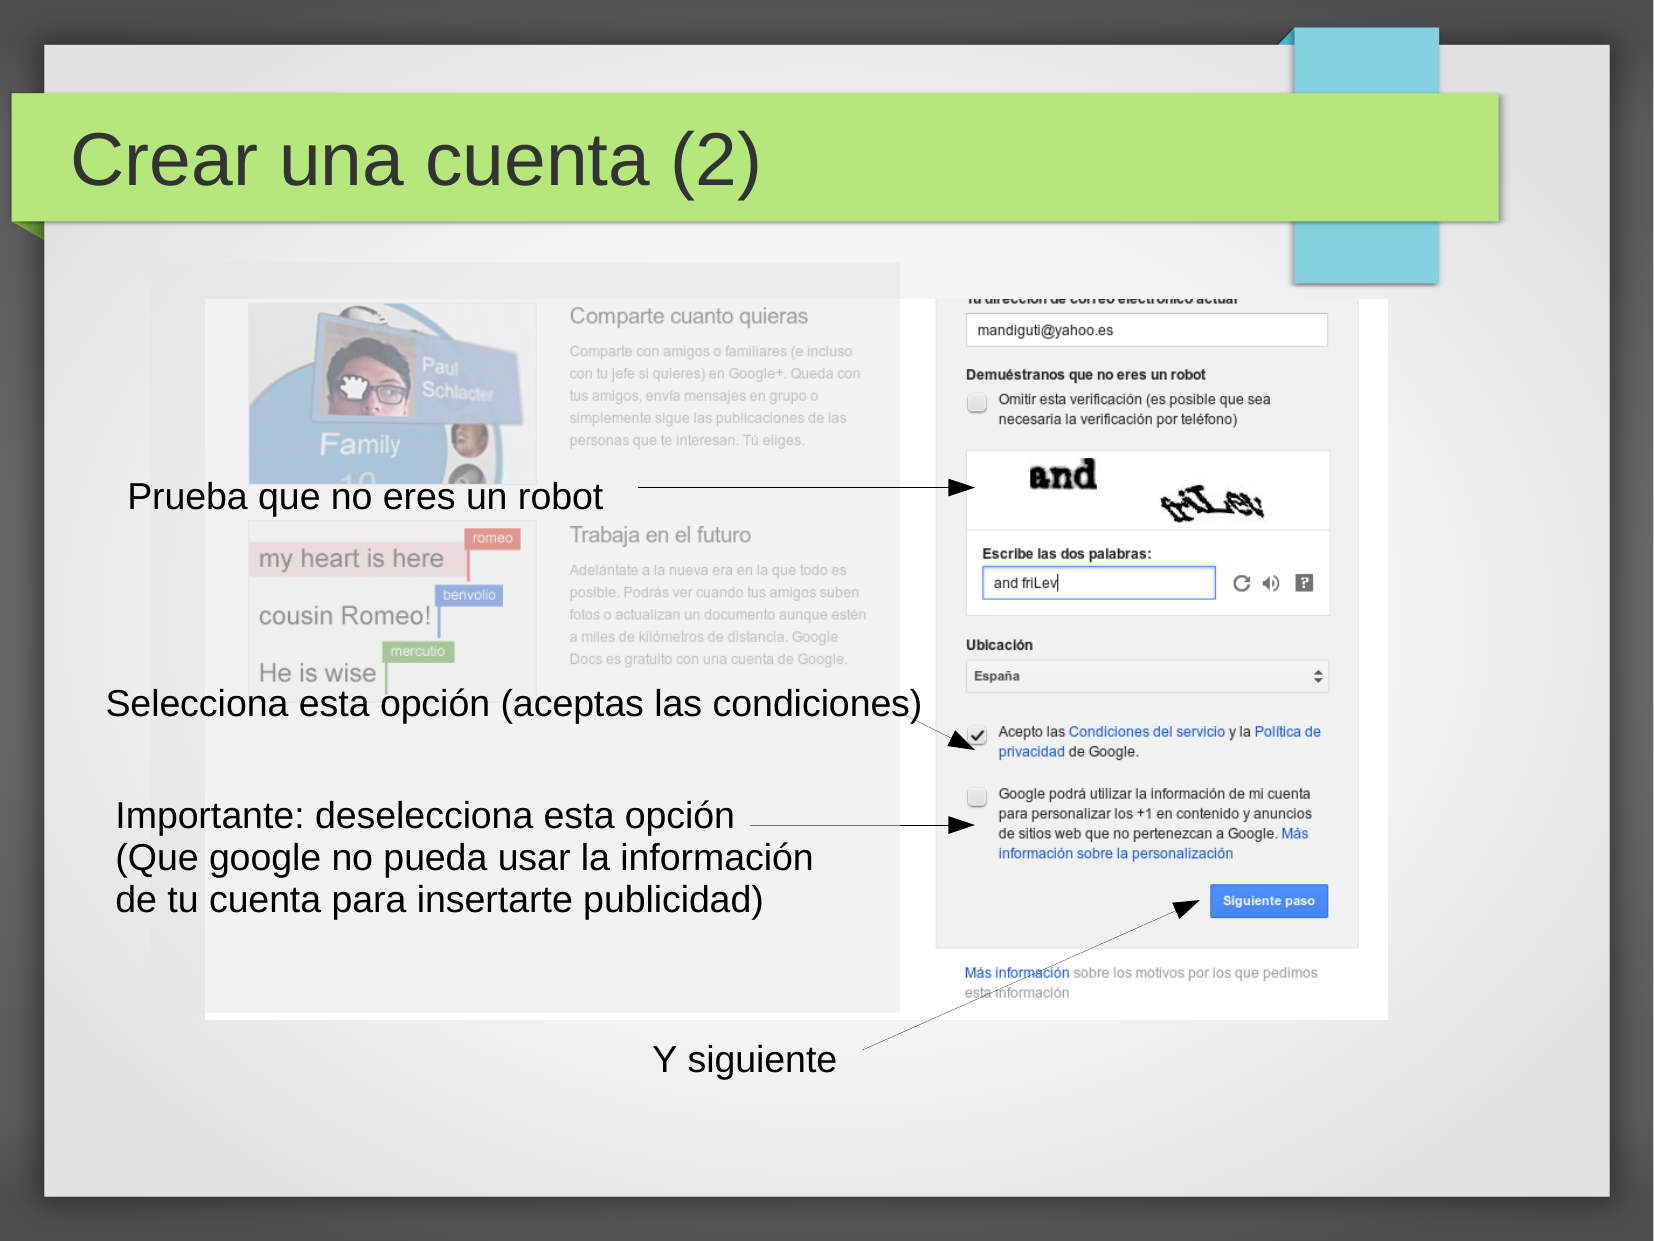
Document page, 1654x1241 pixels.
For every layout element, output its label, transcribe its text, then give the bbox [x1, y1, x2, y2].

text_box Importante: deselecciona esta opción (Que google no pueda usar la información de tu cuenta para insertarte publicidad) [100, 787, 829, 929]
text_box [150, 262, 901, 675]
text_box [150, 732, 901, 1013]
text_box Y siguiente [637, 1030, 853, 1088]
picture [0, 0, 1654, 1241]
text_box Selecciona esta opción (aceptas las condiciones) [90, 675, 938, 732]
title Crear una cuenta (2) [70, 106, 1229, 213]
text_box Prueba que no eres un robot [112, 468, 619, 526]
